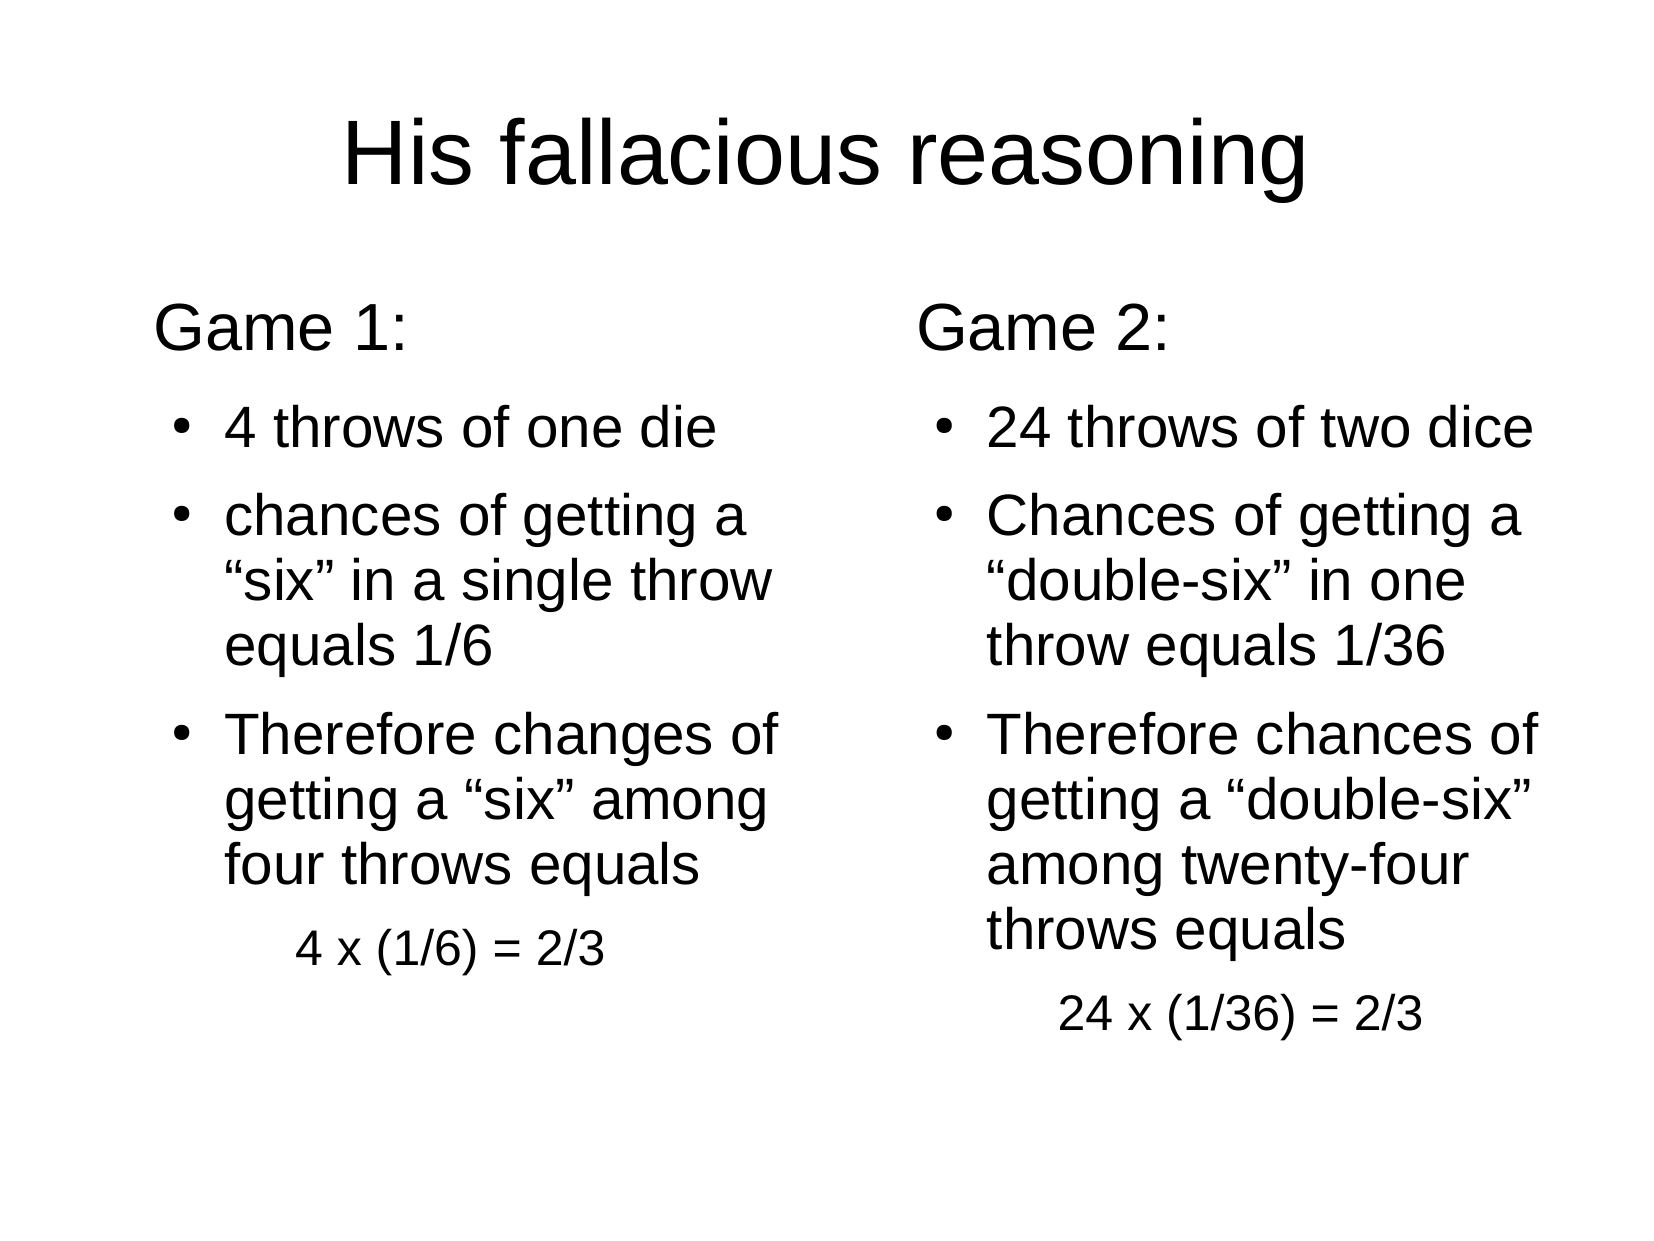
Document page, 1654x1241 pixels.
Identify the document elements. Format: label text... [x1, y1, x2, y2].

title His fallacious reasoning [82, 49, 1571, 257]
list Game 1: 4 throws of one die chances of getting a “six” in a single throw equals 1/6 Therefore changes of getting a “six” among four throws equals 4 x (1/6) = 2/3 [82, 290, 809, 1094]
list Game 2: 24 throws of two dice Chances of getting a “double-six” in one throw equals 1/36 Therefore chances of getting a “double-six” among twenty-four throws equals 24 x (1/36) = 2/3 [845, 290, 1572, 1094]
